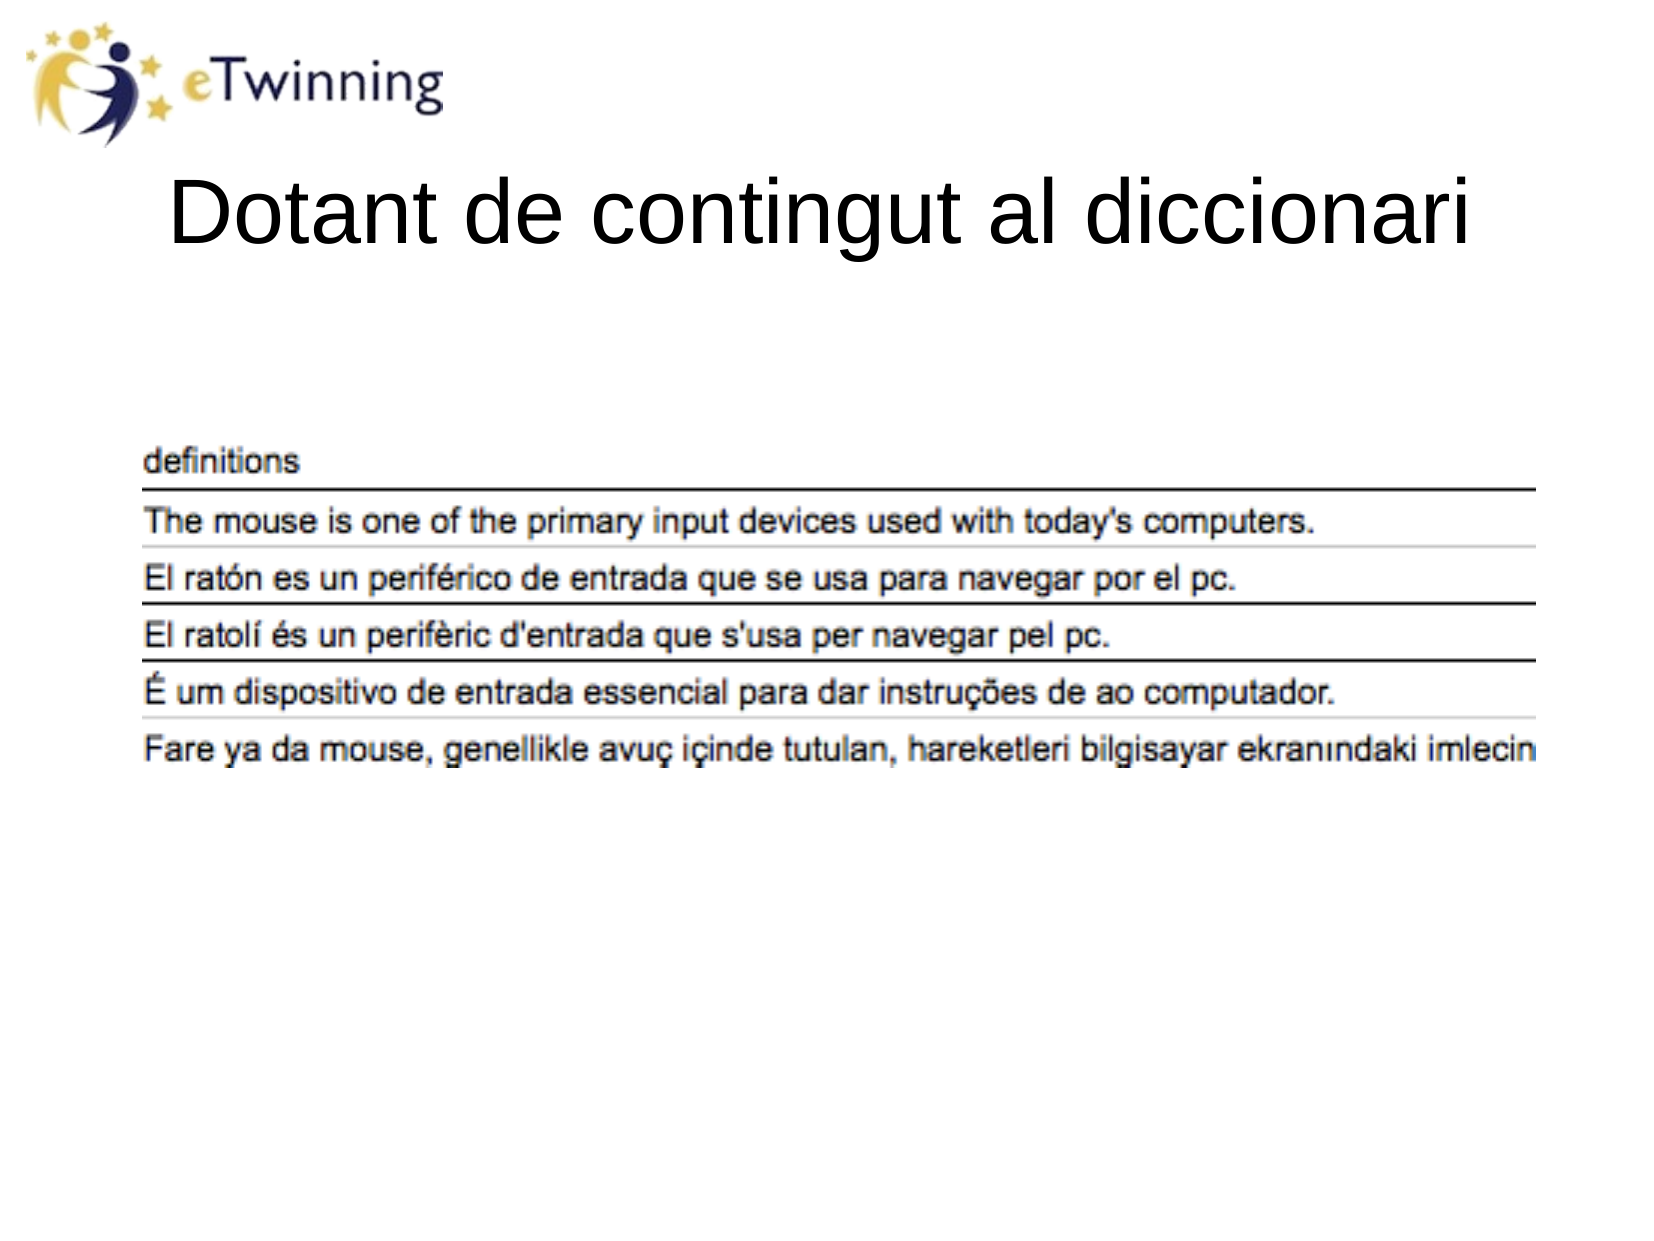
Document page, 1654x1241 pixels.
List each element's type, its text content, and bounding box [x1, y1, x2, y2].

picture [142, 399, 1536, 768]
title Dotant de contingut al diccionari [76, 127, 1565, 296]
picture [26, 20, 443, 148]
